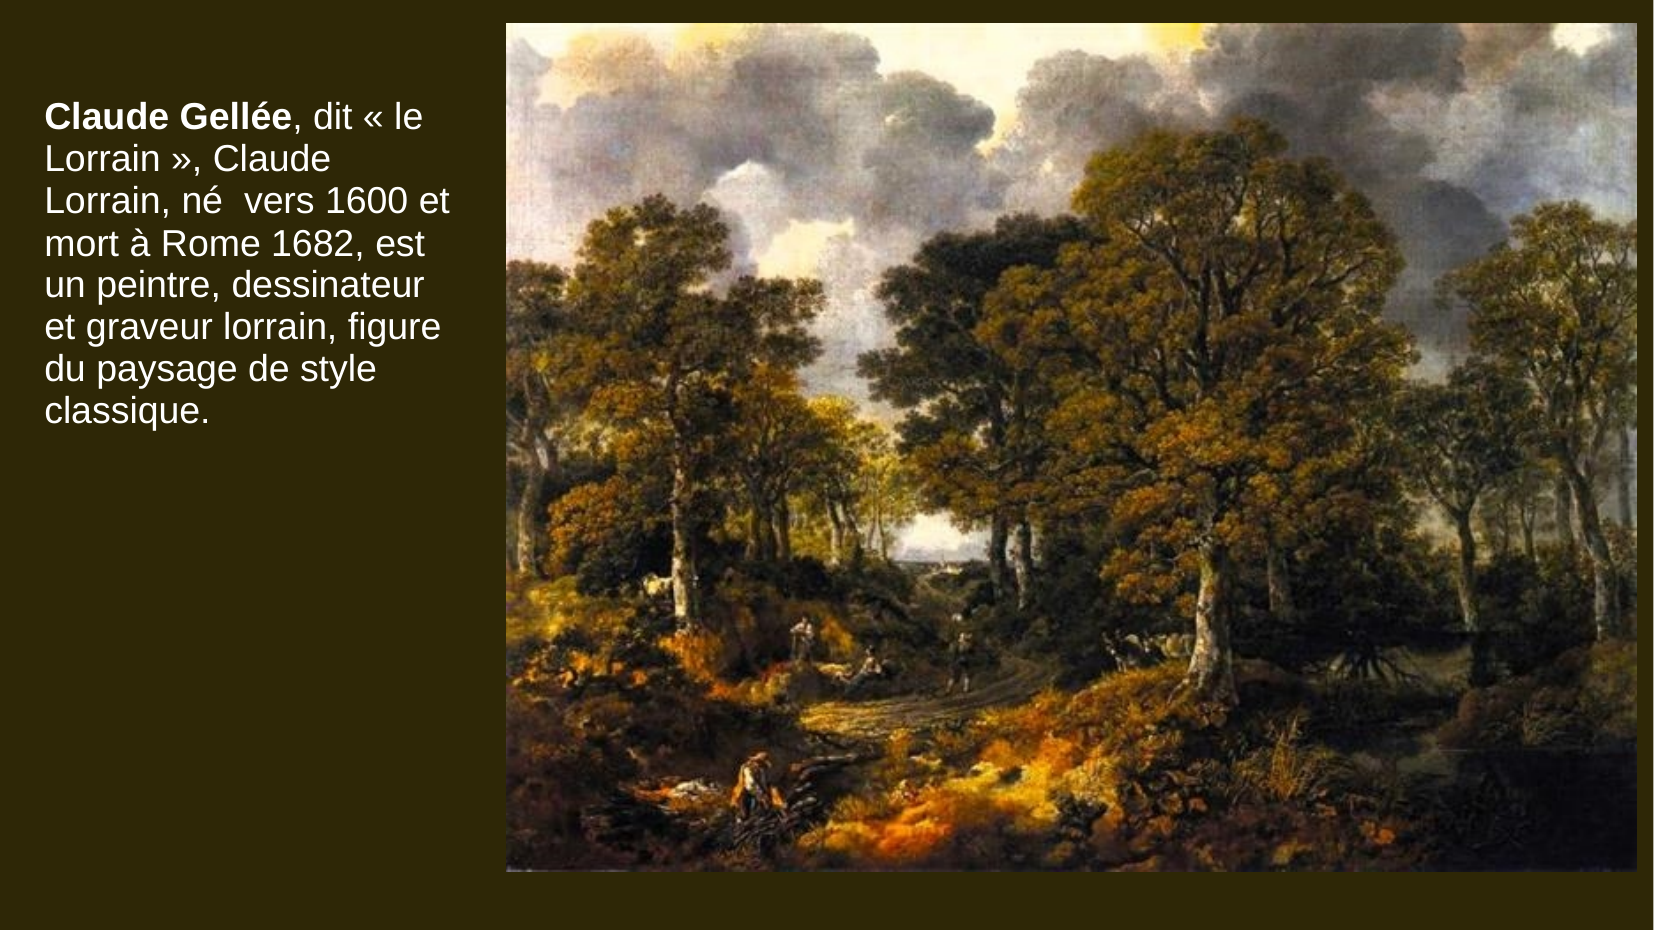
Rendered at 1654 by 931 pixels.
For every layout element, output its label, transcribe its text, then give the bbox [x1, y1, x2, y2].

picture [506, 23, 1637, 872]
text_box Claude Gellée, dit « le Lorrain », Claude Lorrain, né vers 1600 et mort à Rome 1682, est un peintre, dessinateur et graveur lorrain, figure du paysage de style classique. [29, 88, 473, 880]
